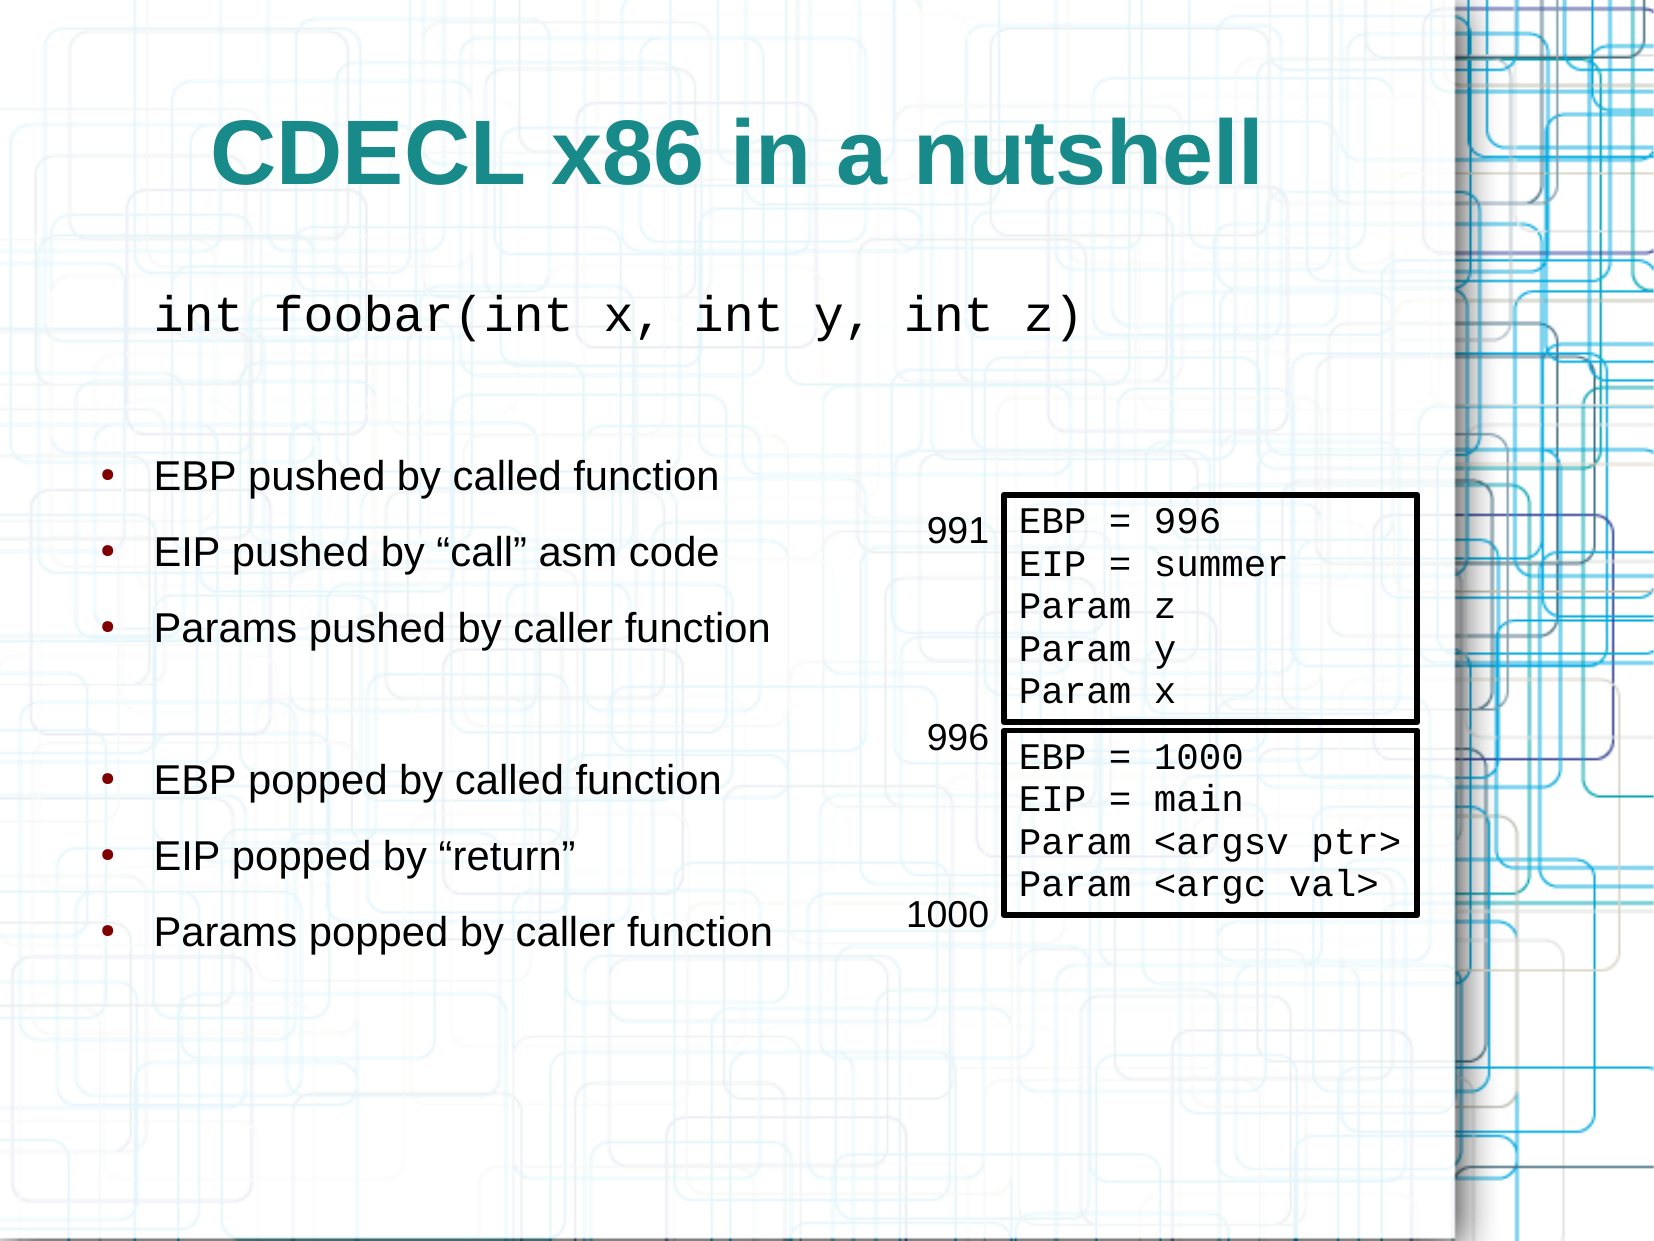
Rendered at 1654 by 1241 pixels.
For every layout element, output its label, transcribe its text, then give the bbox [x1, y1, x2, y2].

text_box EBP = 996 EIP = summer Param z Param y Param x [1003, 494, 1418, 723]
picture [0, 0, 1654, 1241]
text_box EBP = 1000 EIP = main Param <argsv ptr> Param <argc val> [1003, 730, 1418, 916]
text_box 991 [912, 501, 1004, 559]
title CDECL x86 in a nutshell [59, 49, 1418, 257]
list int foobar(int x, int y, int z) EBP pushed by called function EIP pushed by “call” asm code Params pushed by caller function EBP popped by called function EIP popped by “return” Params popped by caller function [82, 290, 1418, 1109]
text_box 996 [912, 708, 1004, 766]
text_box 1000 [891, 885, 1004, 943]
